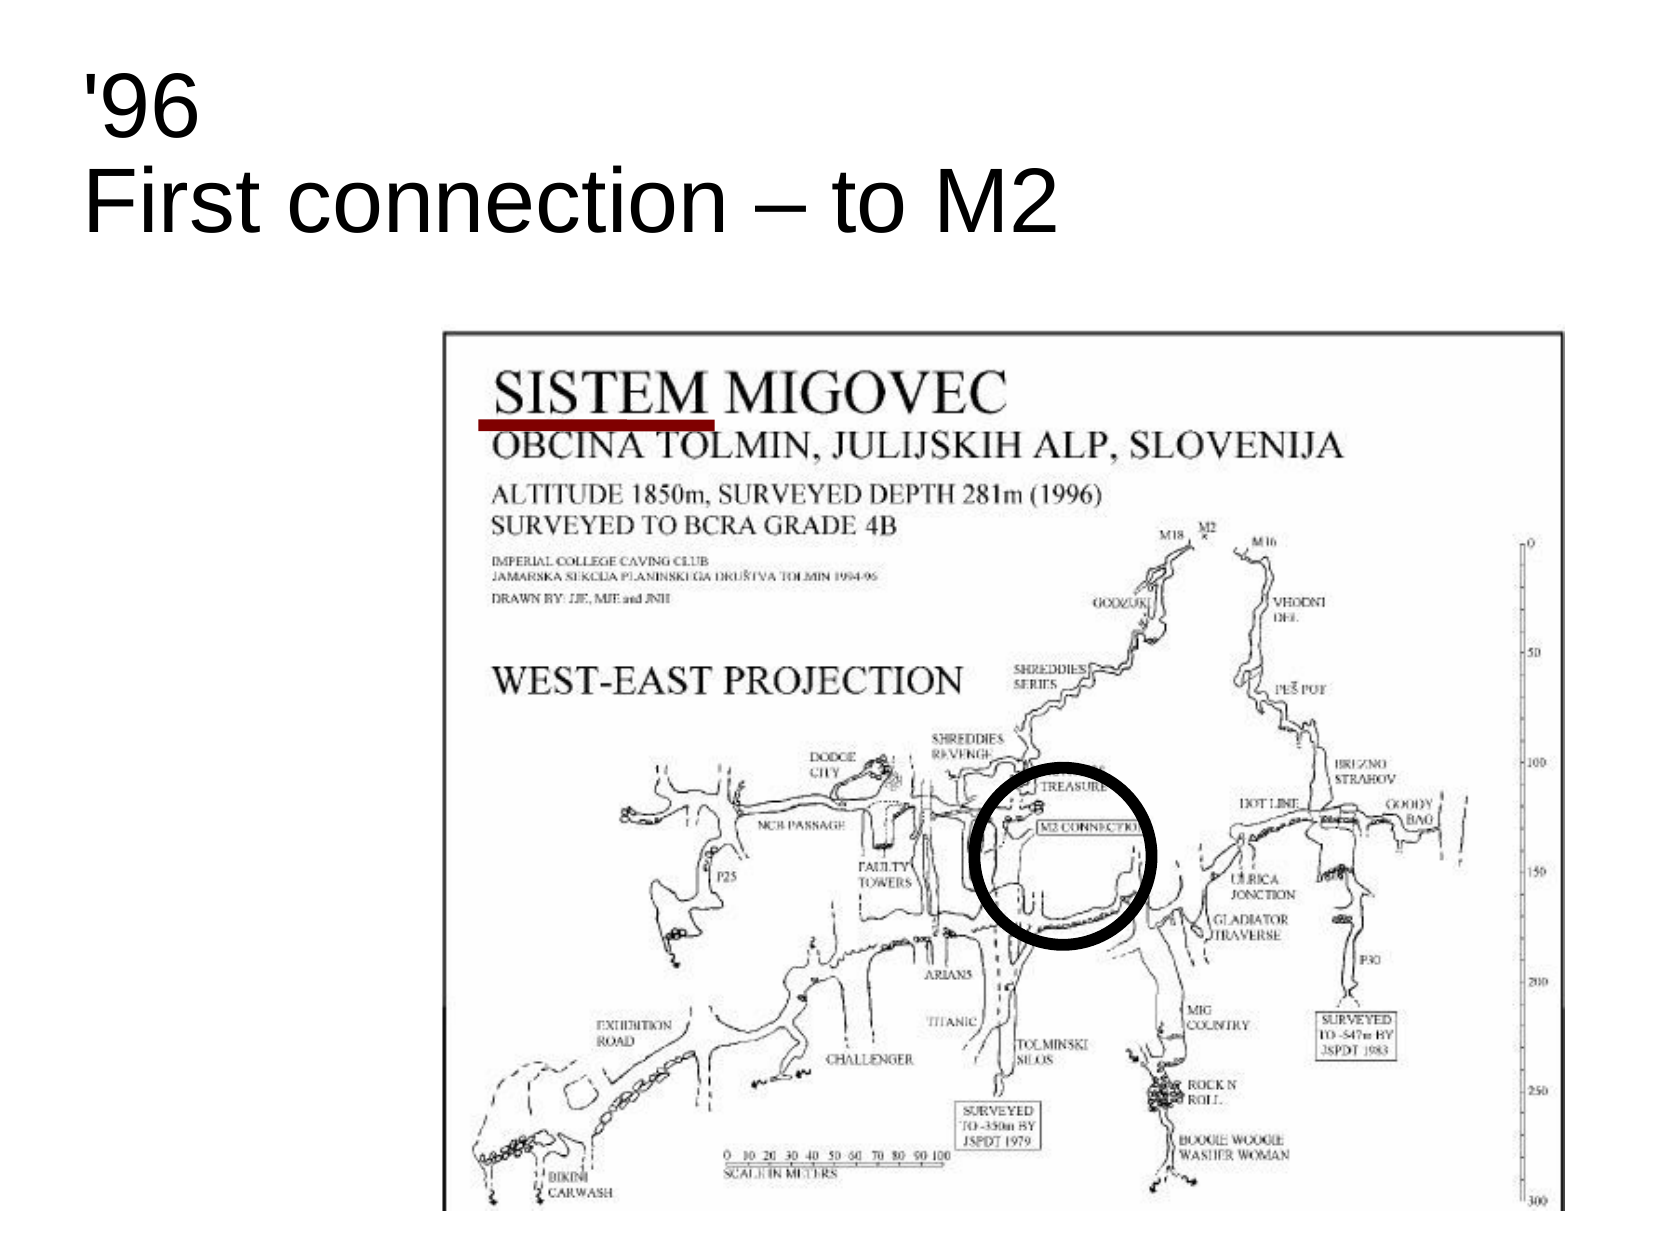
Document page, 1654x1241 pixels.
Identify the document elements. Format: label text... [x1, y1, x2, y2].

picture [441, 324, 1565, 1211]
title '96 First connection – to M2 [82, 50, 1571, 256]
